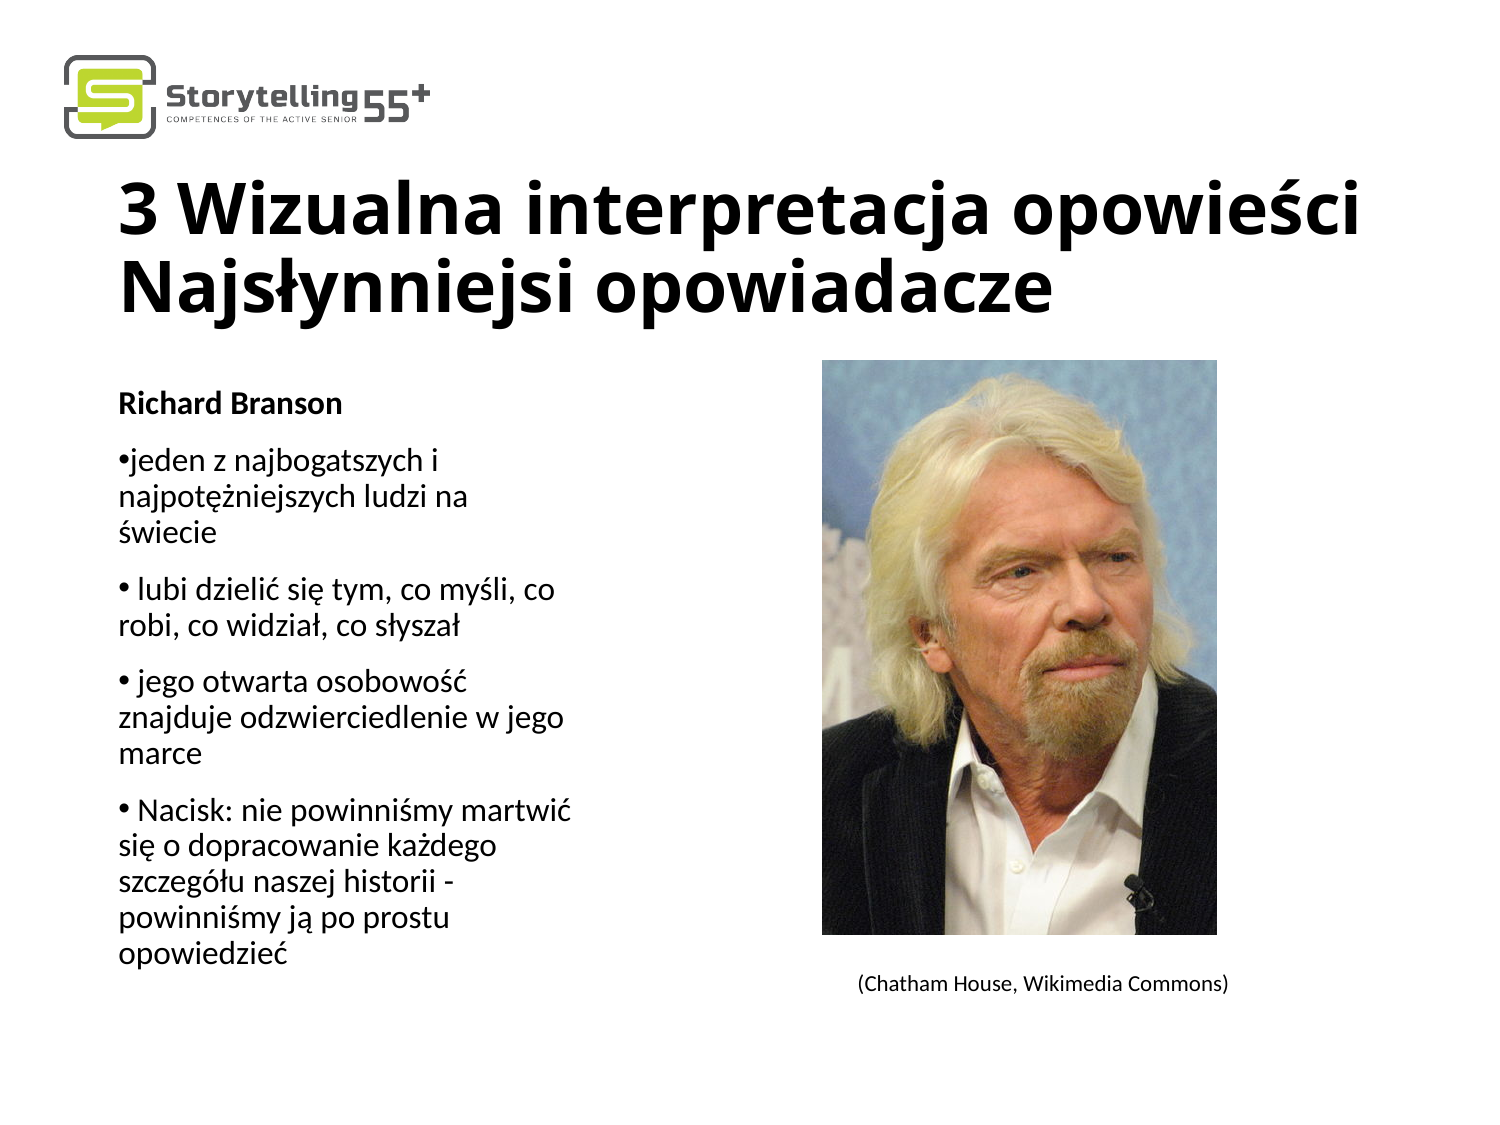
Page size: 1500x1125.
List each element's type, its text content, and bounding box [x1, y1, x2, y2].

picture [64, 55, 430, 139]
text_box (Chatham House, Wikimedia Commons) [842, 961, 1380, 1004]
title 3 Wizualna interpretacja opowieści Najsłynniejsi opowiadacze [103, 75, 1381, 490]
picture [822, 360, 1217, 935]
list Richard Branson jeden z najbogatszych i najpotężniejszych ludzi na świecie lubi dzielić się tym, co myśli, co robi, co widział, co słyszał jego otwarta osobowość znajduje odzwierciedlenie w jego marce Nacisk: nie powinniśmy martwić się o dopracowanie każdego szczegółu naszej historii - powinniśmy ją po prostu opowiedzieć [103, 378, 588, 1091]
